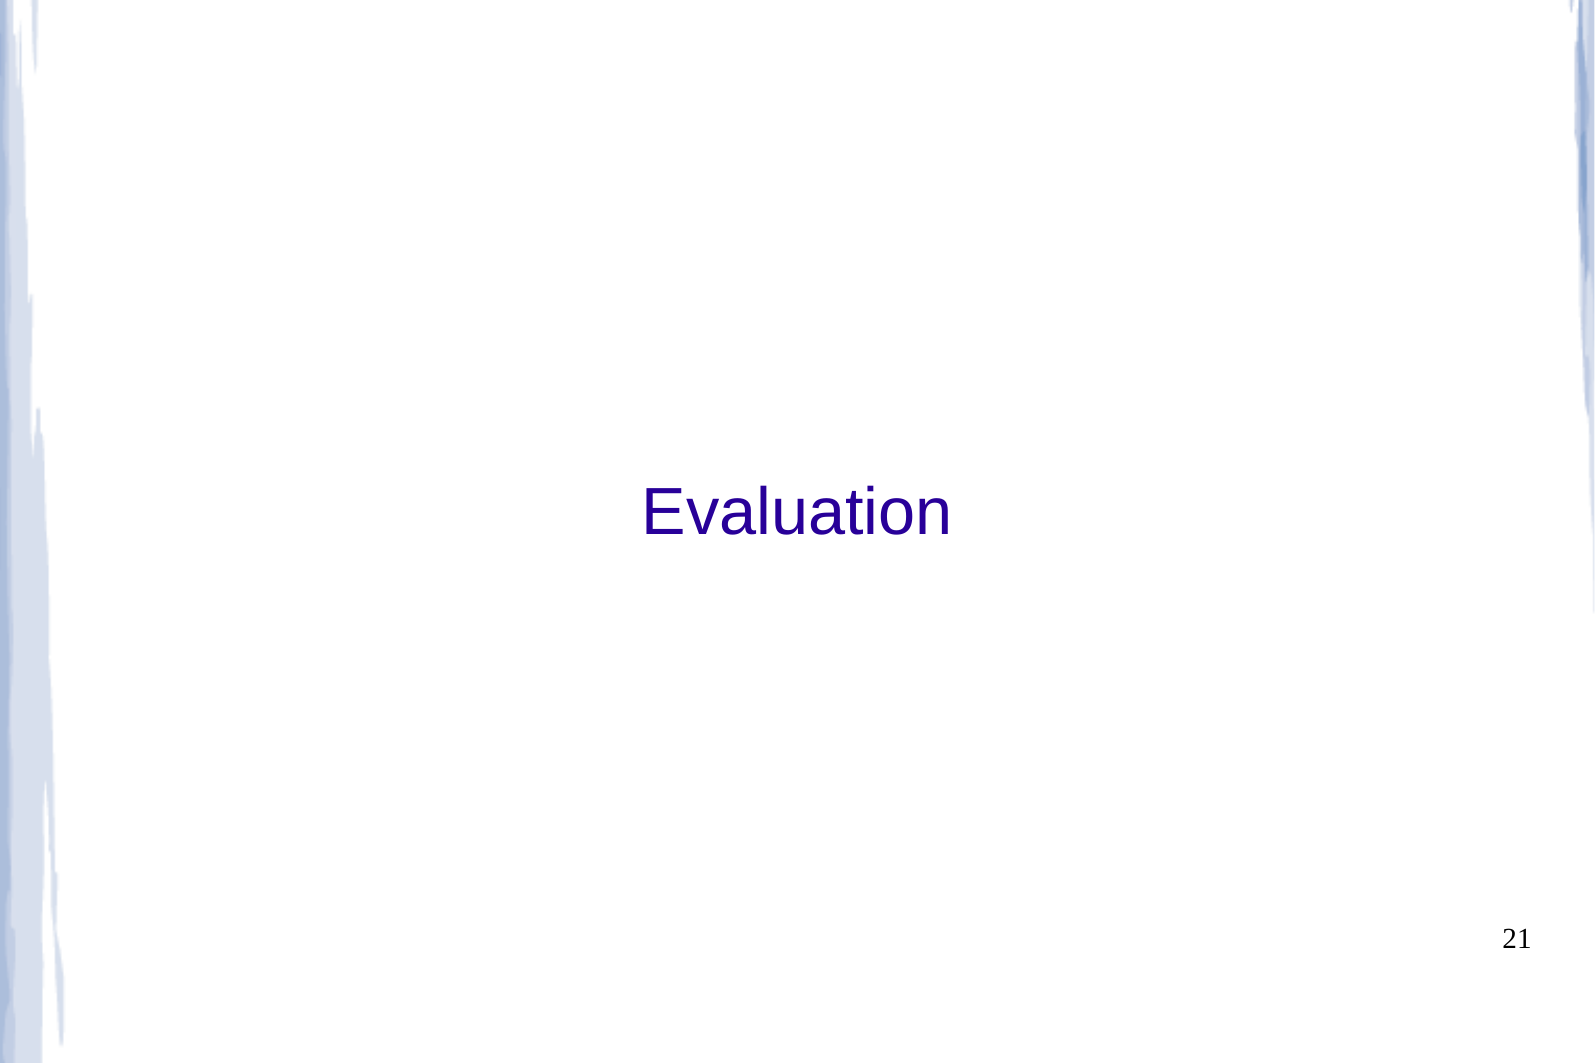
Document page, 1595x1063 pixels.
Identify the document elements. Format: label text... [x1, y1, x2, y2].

picture [0, 0, 1595, 1063]
subtitle Evaluation [79, 42, 1515, 980]
